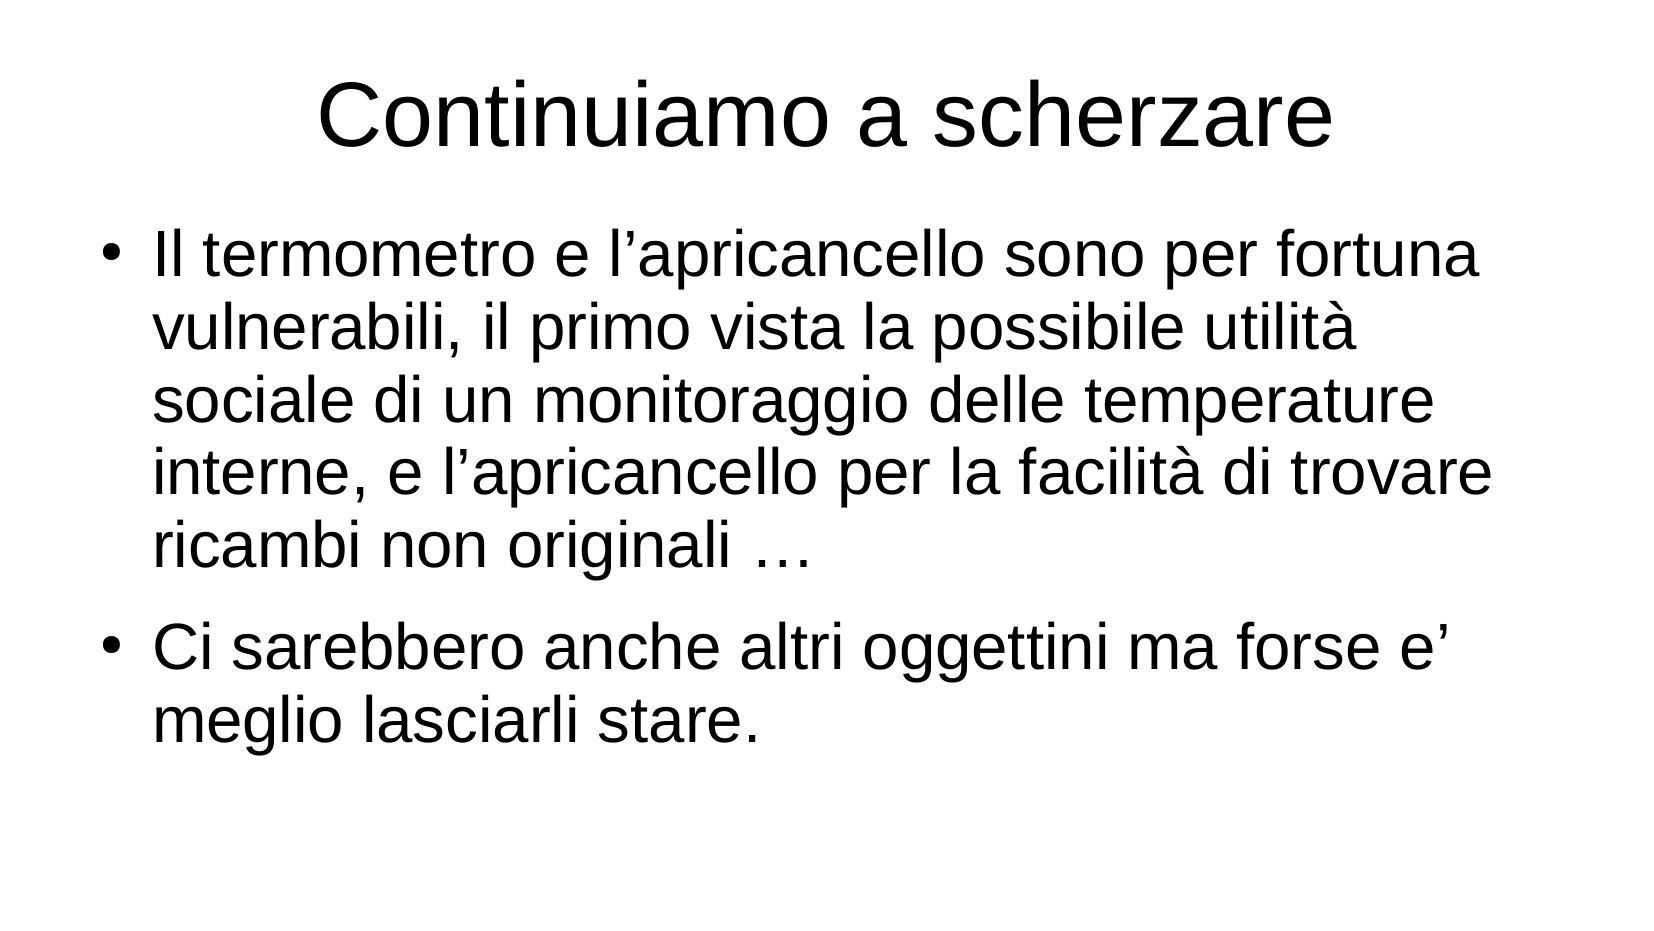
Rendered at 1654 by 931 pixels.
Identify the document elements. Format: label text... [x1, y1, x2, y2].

title Continuiamo a scherzare [82, 37, 1571, 193]
list Il termometro e l’apricancello sono per fortuna vulnerabili, il primo vista la possibile utilità sociale di un monitoraggio delle temperature interne, e l’apricancello per la facilità di trovare ricambi non originali … Ci sarebbero anche altri oggettini ma forse e’ meglio lasciarli stare. [82, 217, 1571, 758]
